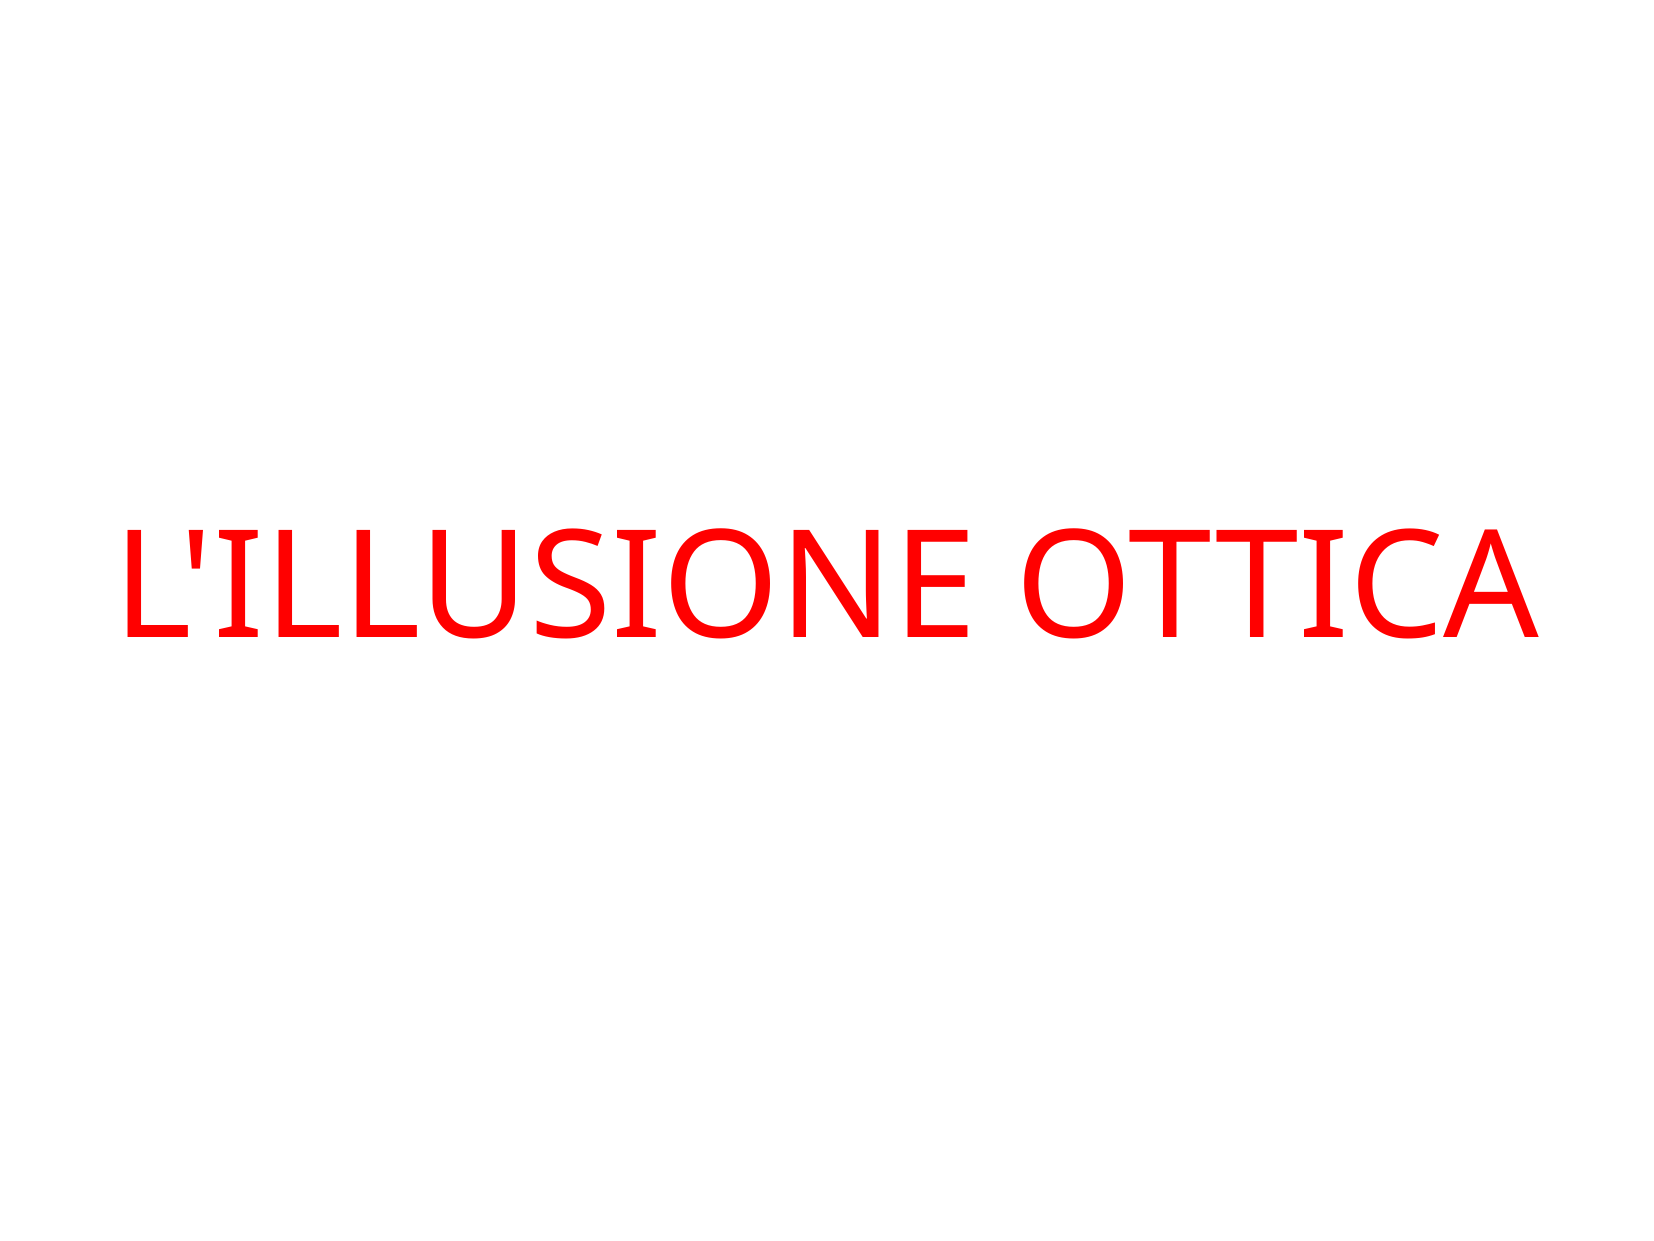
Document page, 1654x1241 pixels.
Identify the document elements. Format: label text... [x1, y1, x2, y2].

subtitle L'ILLUSIONE OTTICA [82, 56, 1571, 1102]
